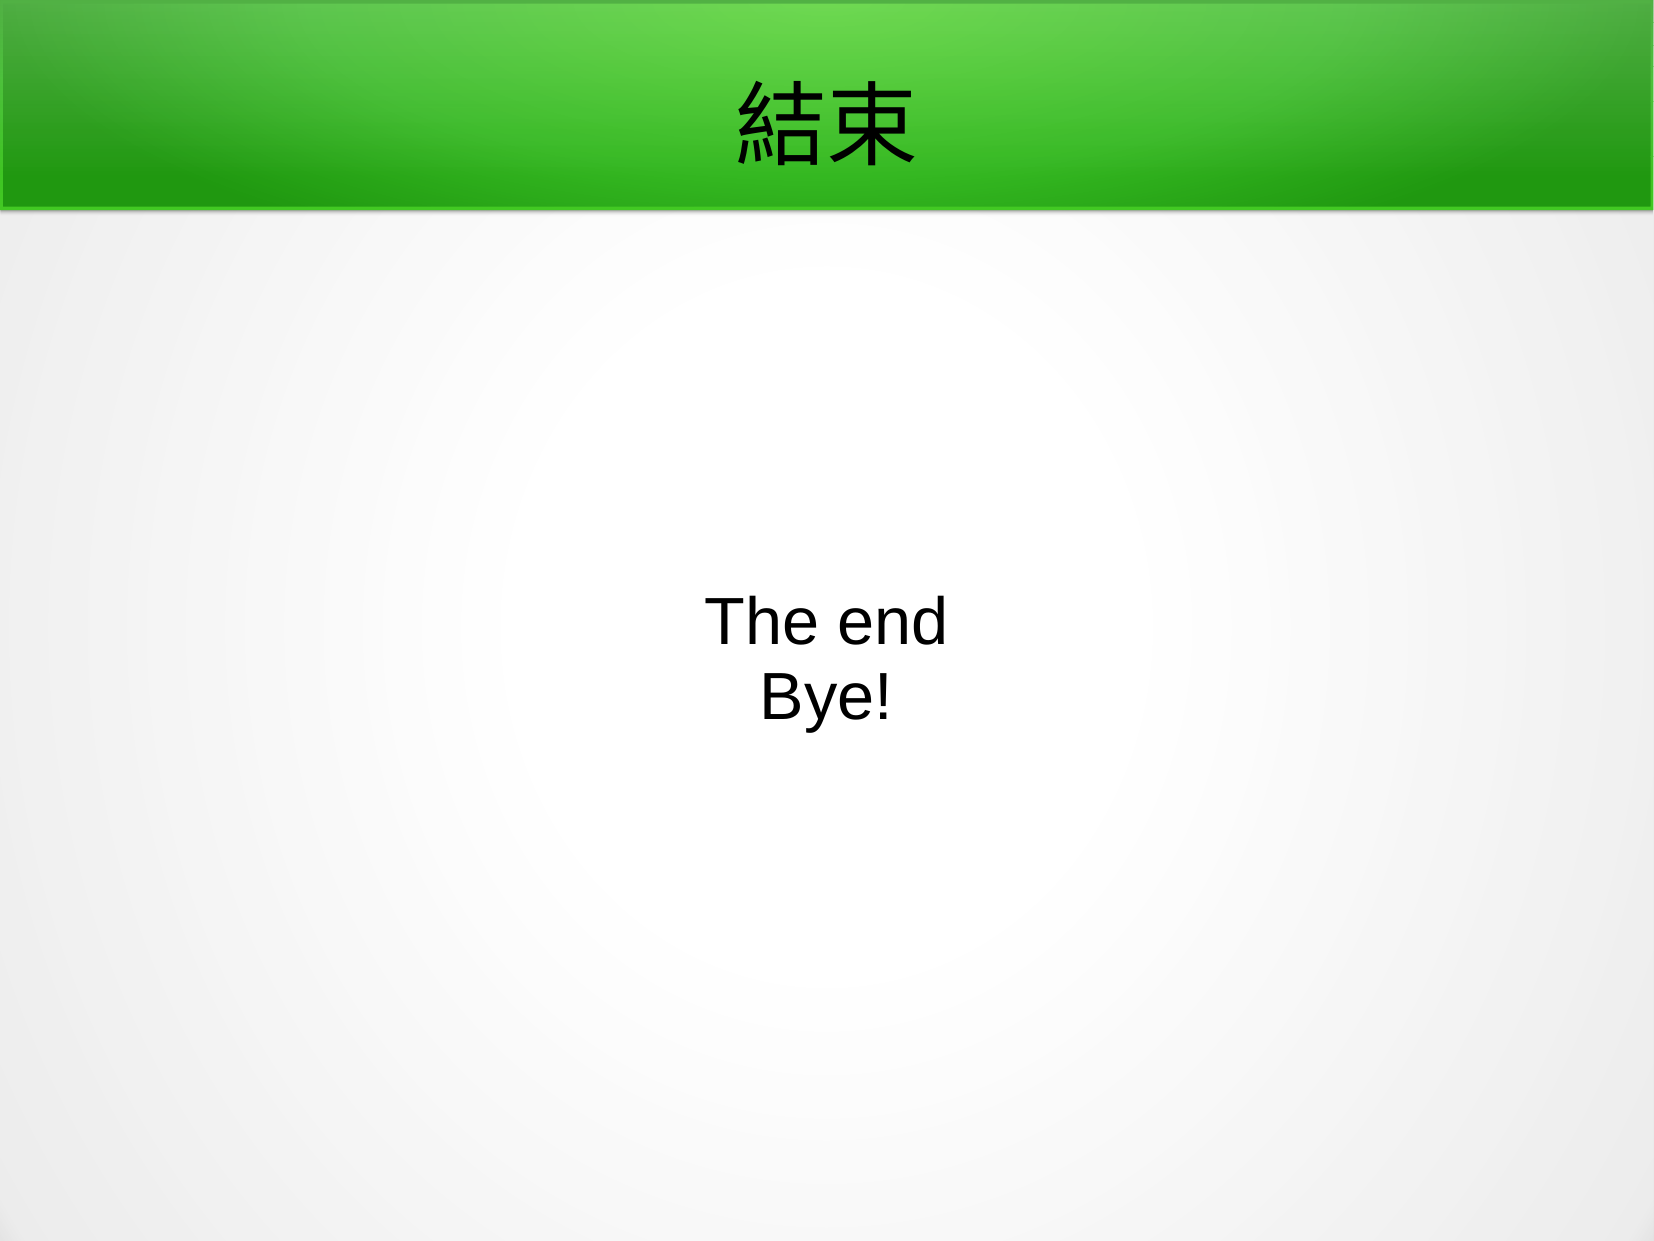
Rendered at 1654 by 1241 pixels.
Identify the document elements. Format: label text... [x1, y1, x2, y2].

title 結束 [82, 47, 1571, 189]
subtitle The end Bye! [82, 299, 1571, 1019]
